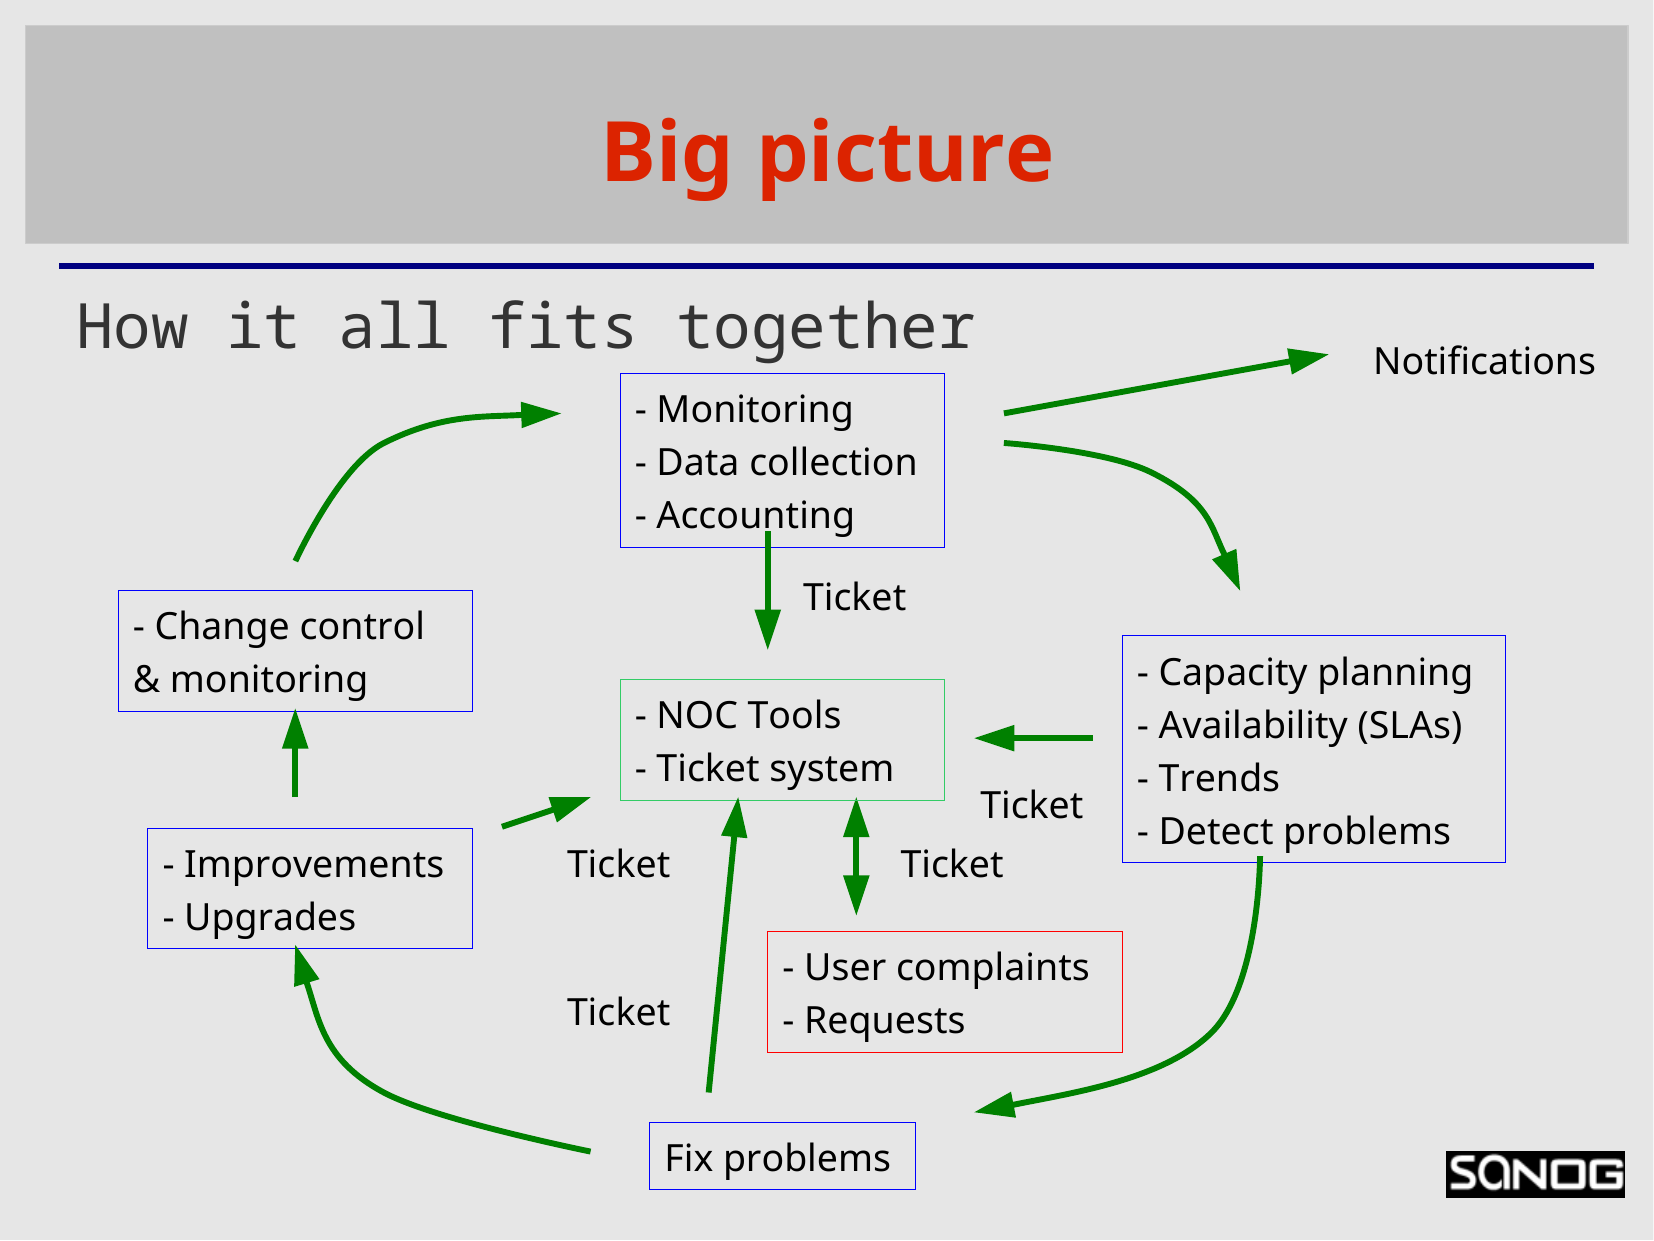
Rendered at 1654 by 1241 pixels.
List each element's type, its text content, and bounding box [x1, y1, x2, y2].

text_box Fix problems [649, 1122, 916, 1180]
text_box Ticket [885, 828, 1043, 886]
list How it all fits together [59, 283, 1595, 361]
text_box - Capacity planning - Availability (SLAs) - Trends - Detect problems [1122, 635, 1506, 827]
text_box - NOC Tools - Ticket system [620, 679, 945, 782]
text_box Ticket [788, 561, 945, 619]
text_box Ticket [552, 828, 709, 886]
text_box - Change control & monitoring [118, 590, 473, 709]
text_box Notifications [1358, 324, 1625, 383]
title Big picture [121, 46, 1534, 254]
text_box - User complaints - Requests [767, 931, 1123, 1034]
text_box Ticket [965, 769, 1123, 827]
text_box Ticket [552, 975, 709, 1034]
picture [1446, 1151, 1625, 1198]
text_box - Monitoring - Data collection - Accounting [620, 373, 945, 520]
text_box - Improvements - Upgrades [147, 828, 473, 931]
